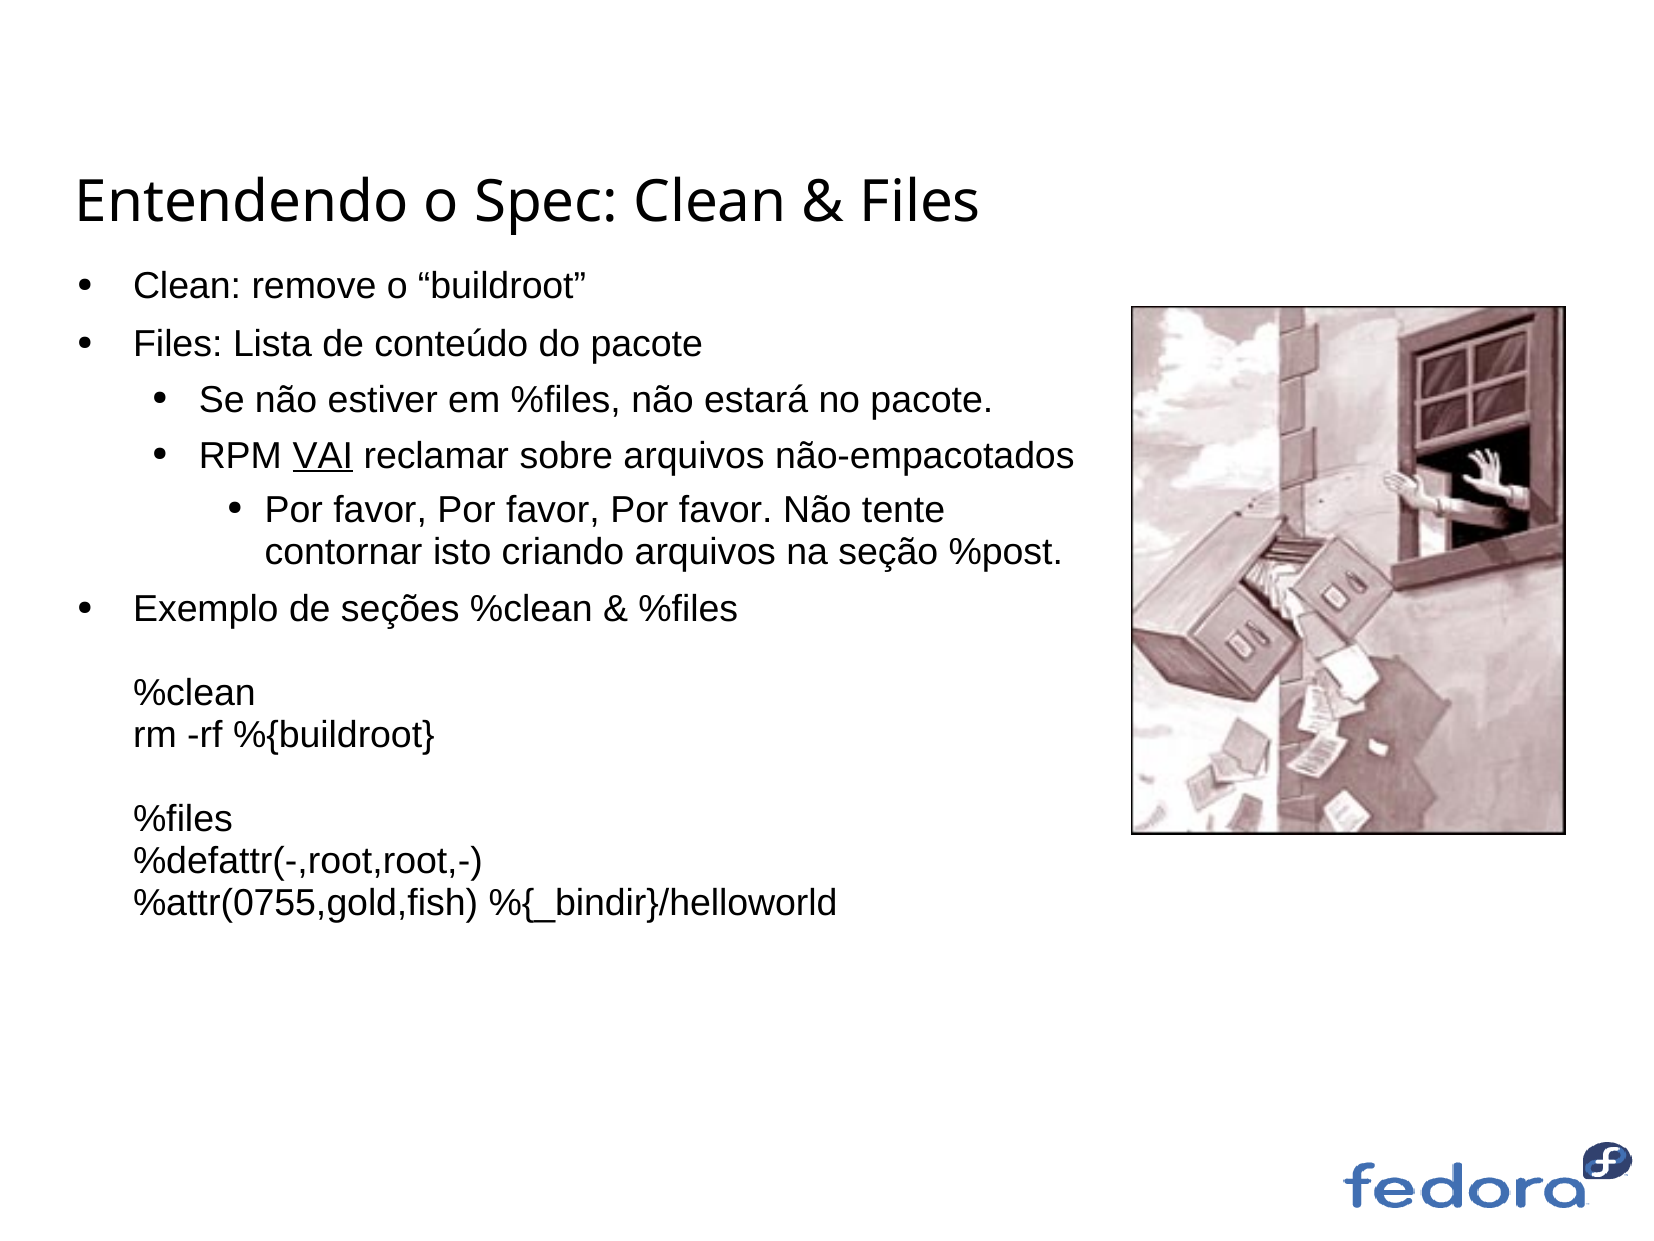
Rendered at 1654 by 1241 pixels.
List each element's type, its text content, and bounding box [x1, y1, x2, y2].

picture [1332, 1124, 1651, 1227]
list Clean: remove o “buildroot” Files: Lista de conteúdo do pacote Se não estiver em %files, não estará no pacote. RPM VAI reclamar sobre arquivos não-empacotados Por favor, Por favor, Por favor. Não tente contornar isto criando arquivos na seção %post. Exemplo de seções %clean & %files %clean rm -rf %{buildroot} %files %defattr(-,root,root,-) %attr(0755,gold,fish) %{_bindir}/helloworld [77, 264, 1082, 1174]
title Entendendo o Spec: Clean & Files [74, 140, 1506, 259]
picture [1131, 306, 1566, 835]
